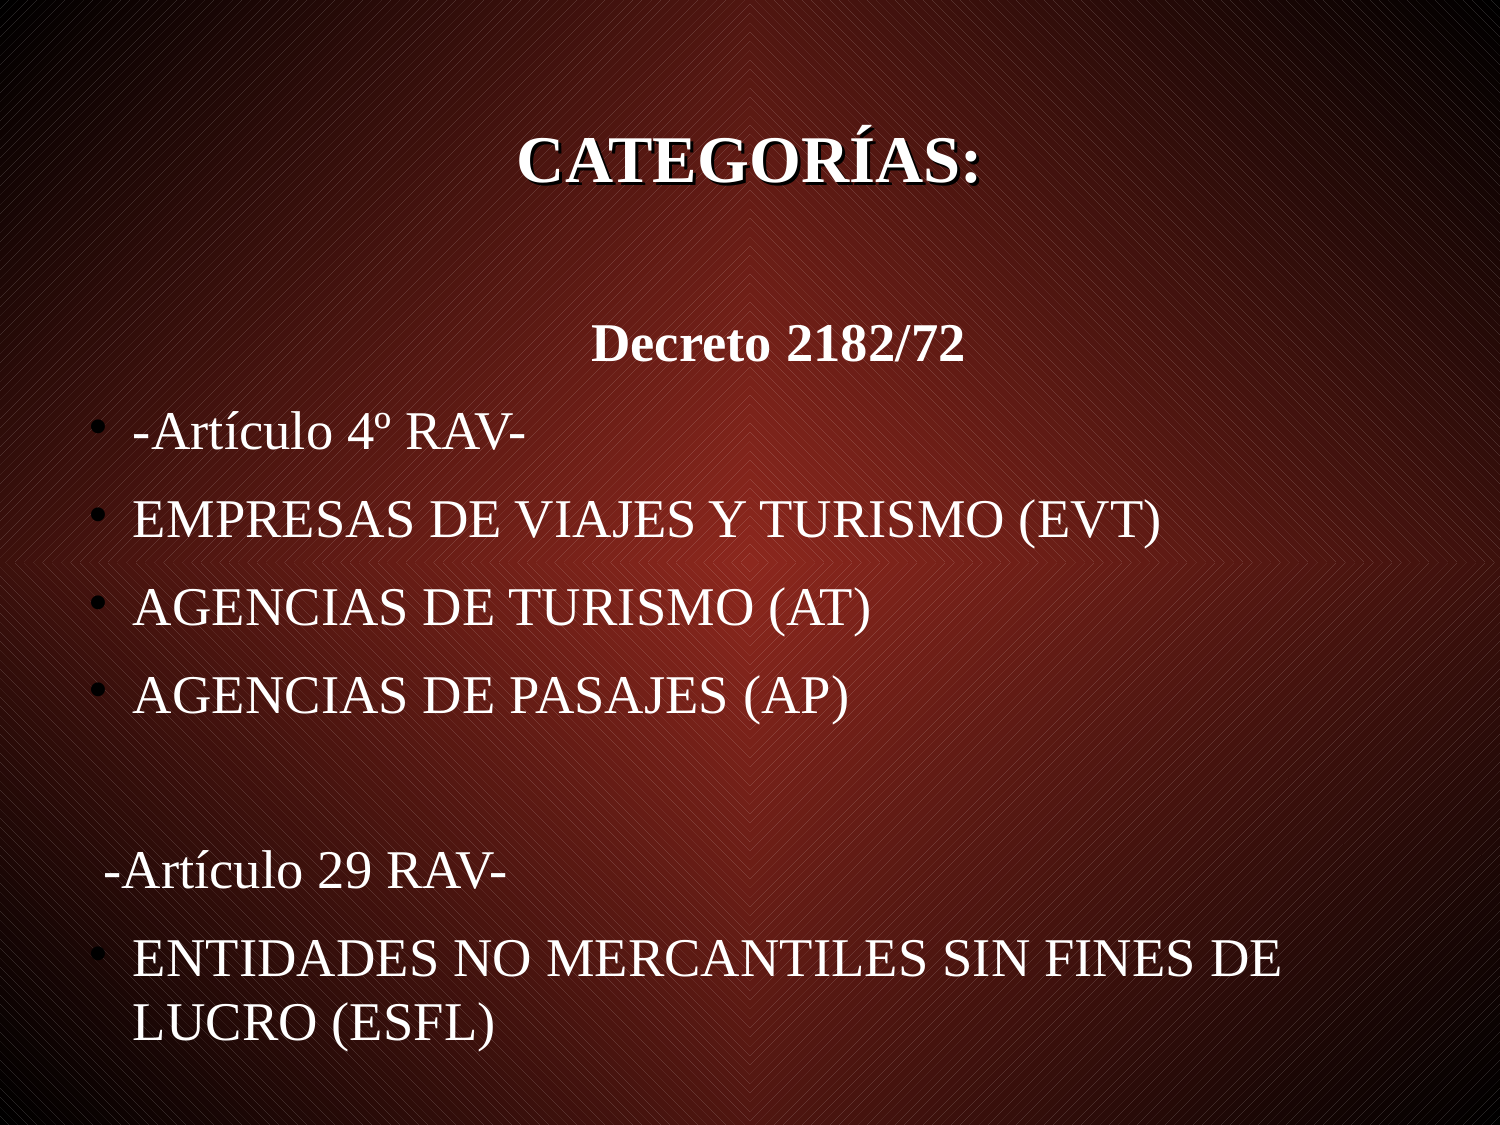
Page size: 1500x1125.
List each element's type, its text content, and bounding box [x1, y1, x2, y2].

title CATEGORÍAS: [75, 43, 1426, 274]
list Decreto 2182/72 -Artículo 4º RAV- EMPRESAS DE VIAJES Y TURISMO (EVT) AGENCIAS DE TURISMO (AT) AGENCIAS DE PASAJES (AP) -Artículo 29 RAV- ENTIDADES NO MERCANTILES SIN FINES DE LUCRO (ESFL) [75, 308, 1426, 1059]
